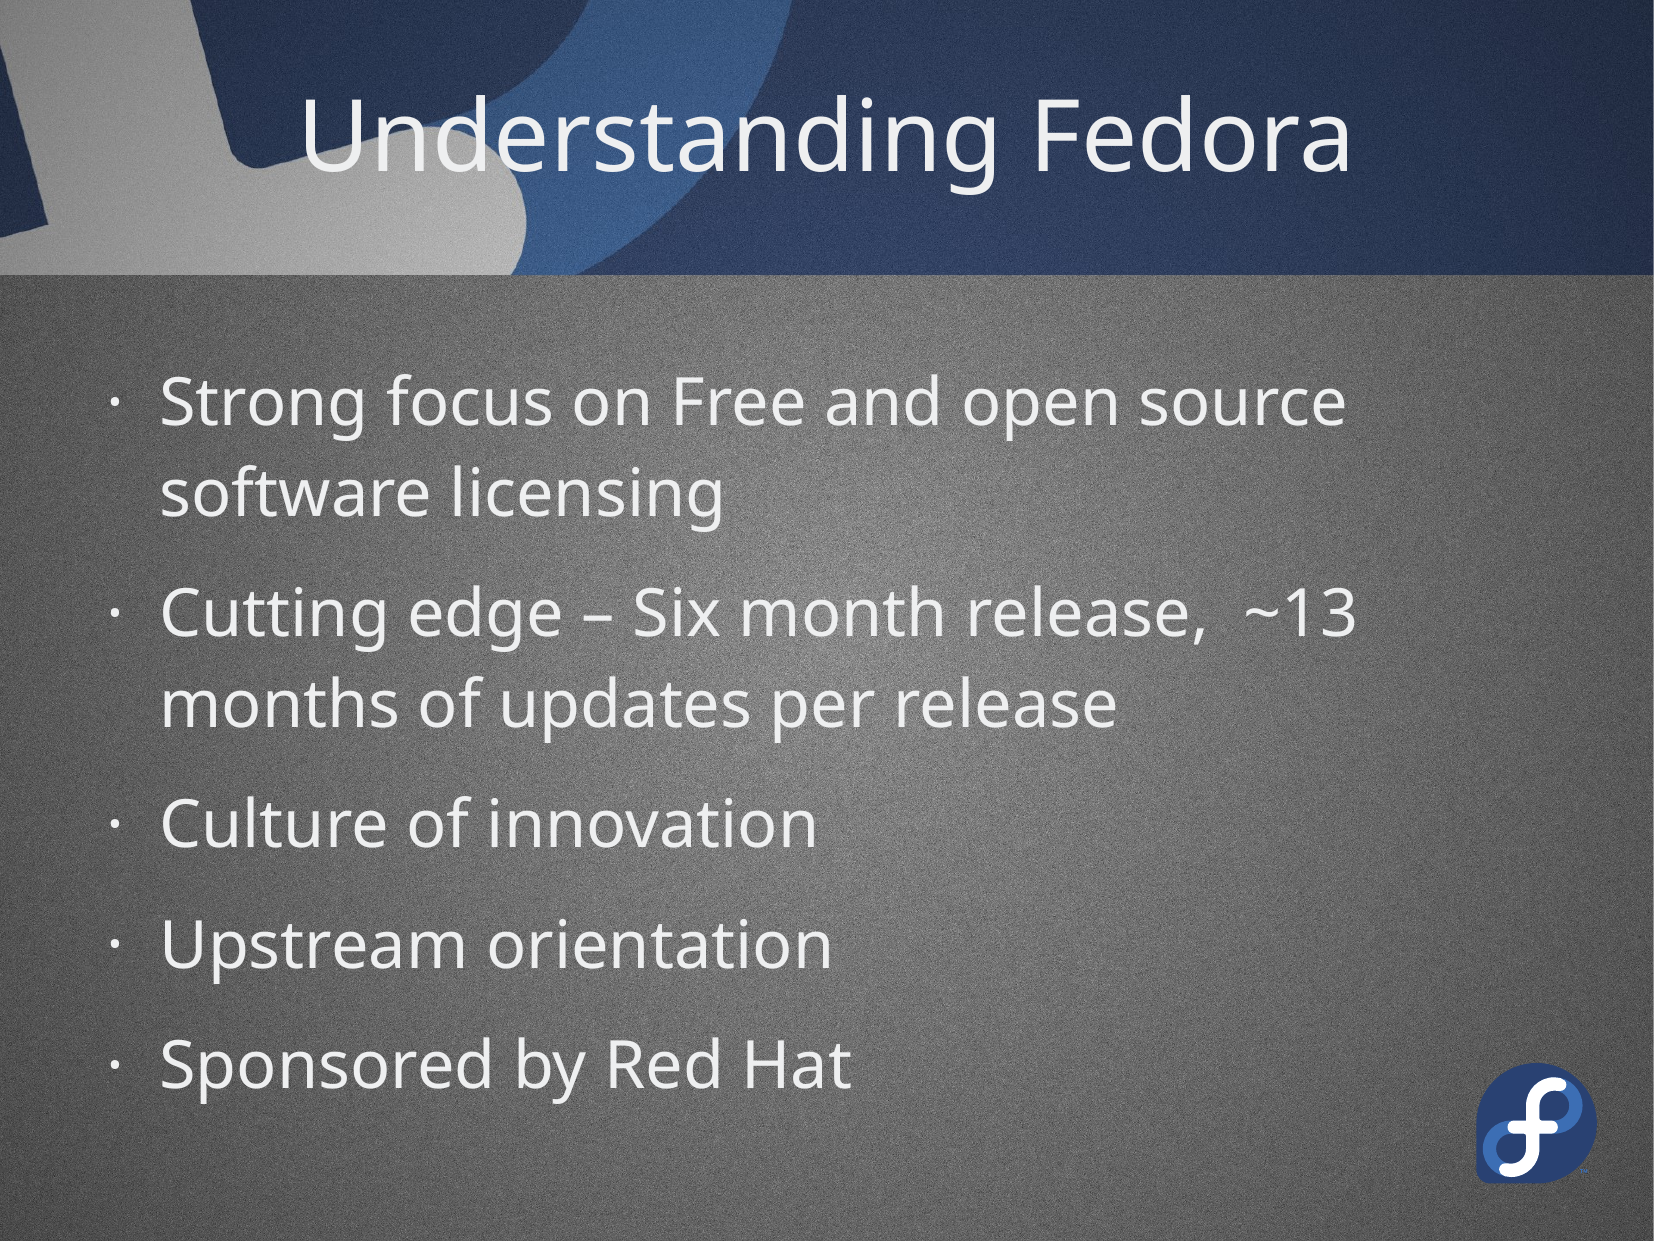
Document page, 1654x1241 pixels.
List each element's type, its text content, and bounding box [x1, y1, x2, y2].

title Understanding Fedora [88, 29, 1565, 237]
picture [0, 0, 1654, 1241]
list Strong focus on Free and open source software licensing Cutting edge – Six month release, ~13 months of updates per release Culture of innovation Upstream orientation Sponsored by Red Hat [88, 354, 1565, 1063]
